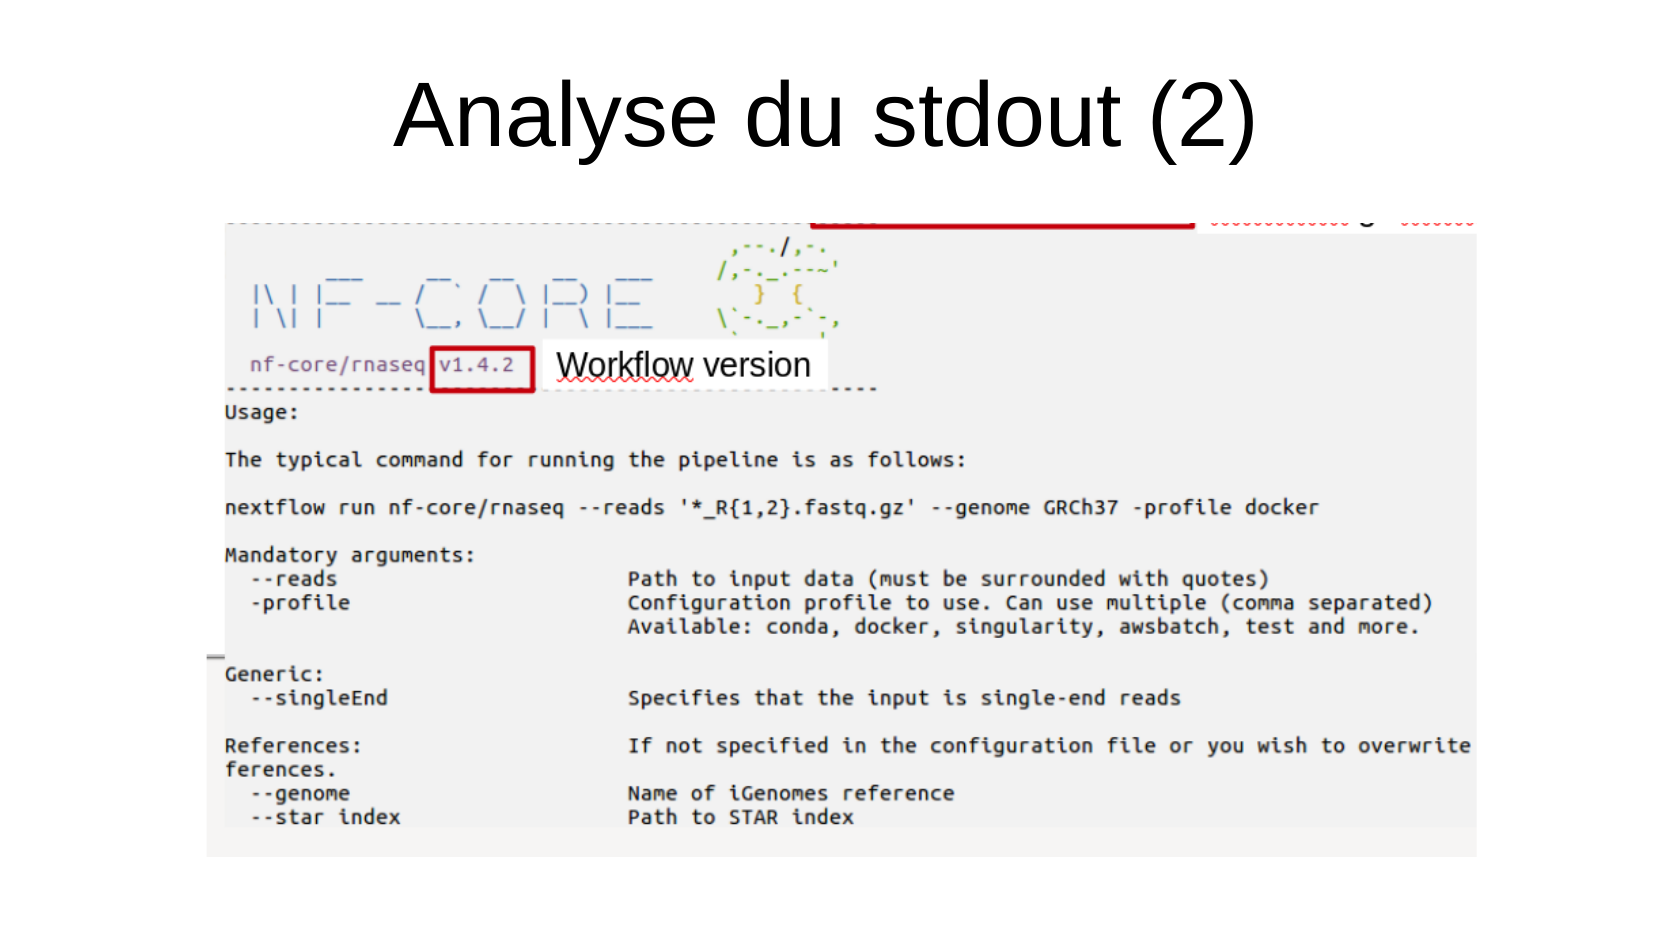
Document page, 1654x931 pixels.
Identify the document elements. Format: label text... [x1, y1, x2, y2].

picture [206, 223, 1477, 857]
title Analyse du stdout (2) [82, 37, 1571, 193]
